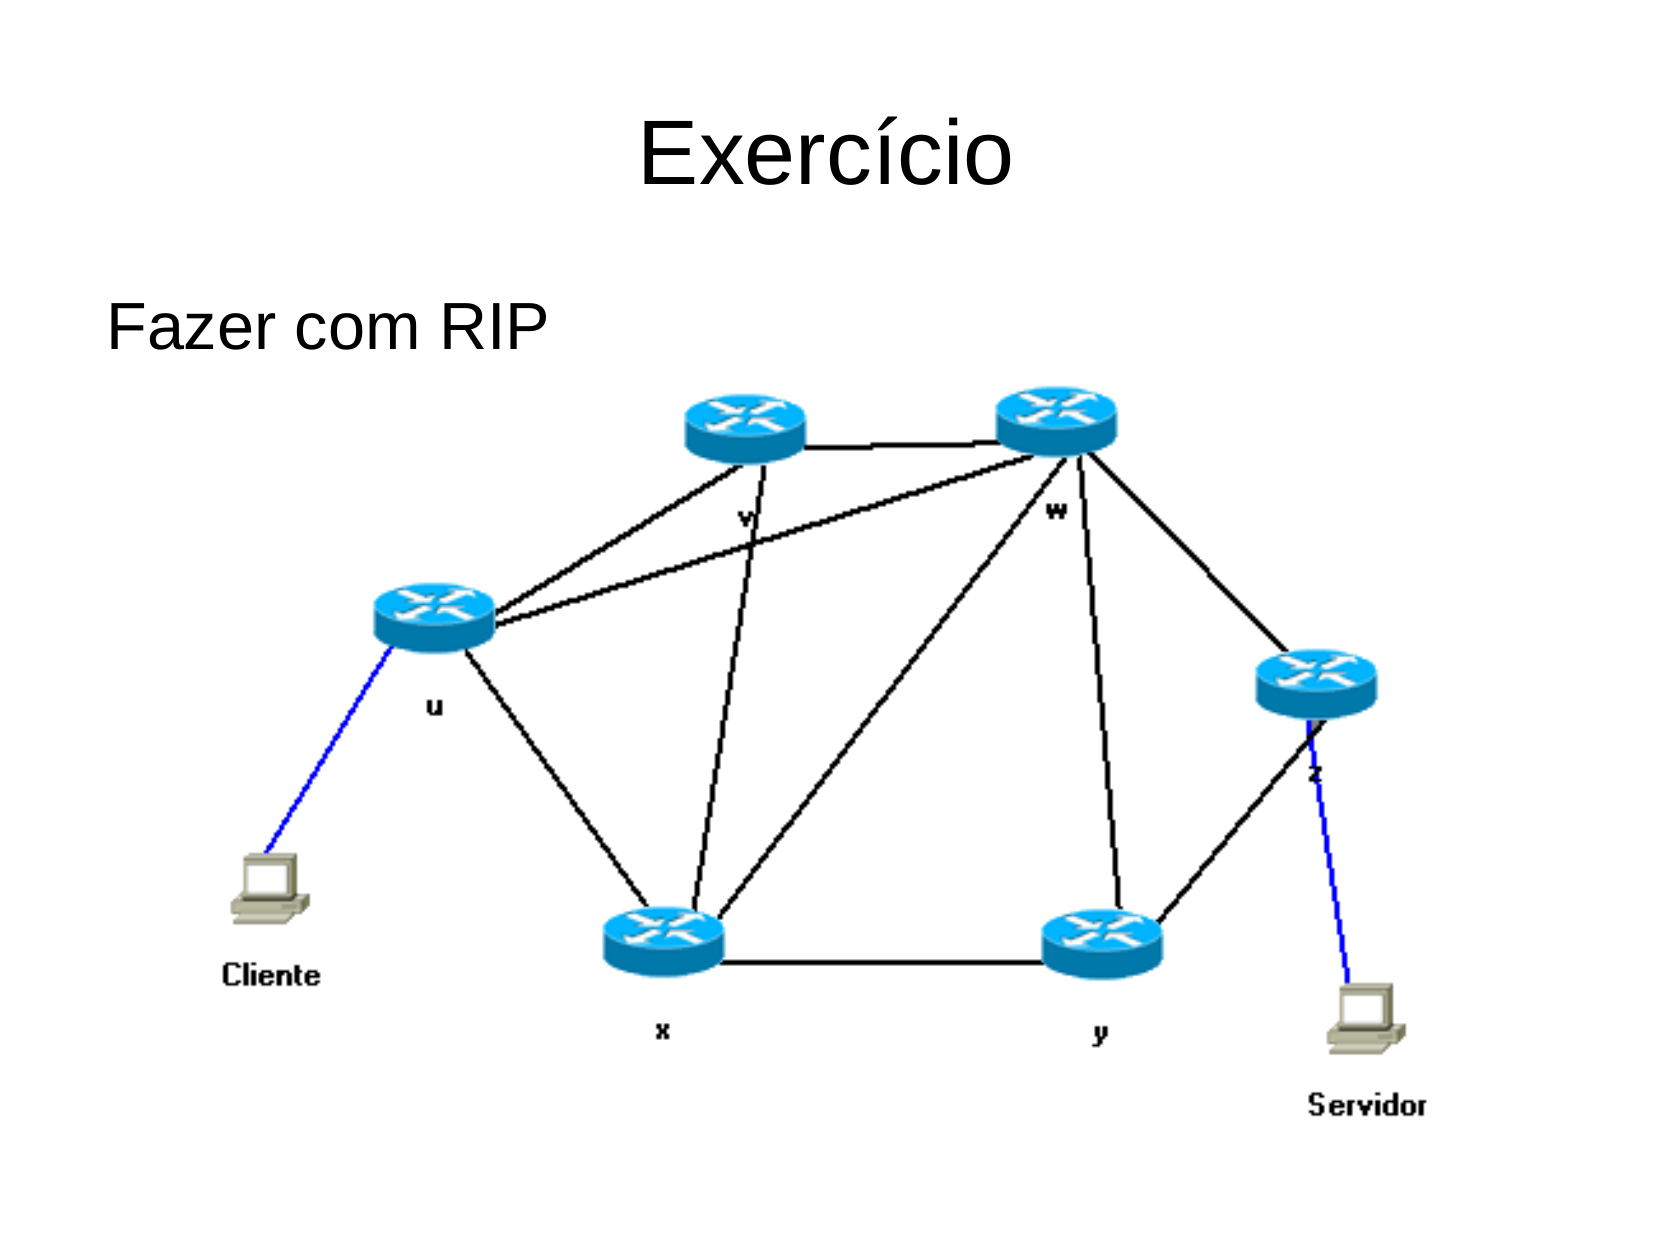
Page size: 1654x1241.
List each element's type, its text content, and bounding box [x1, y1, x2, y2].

list Fazer com RIP [88, 288, 1577, 1093]
picture [206, 1093, 1506, 1152]
title Exercício [82, 49, 1571, 257]
